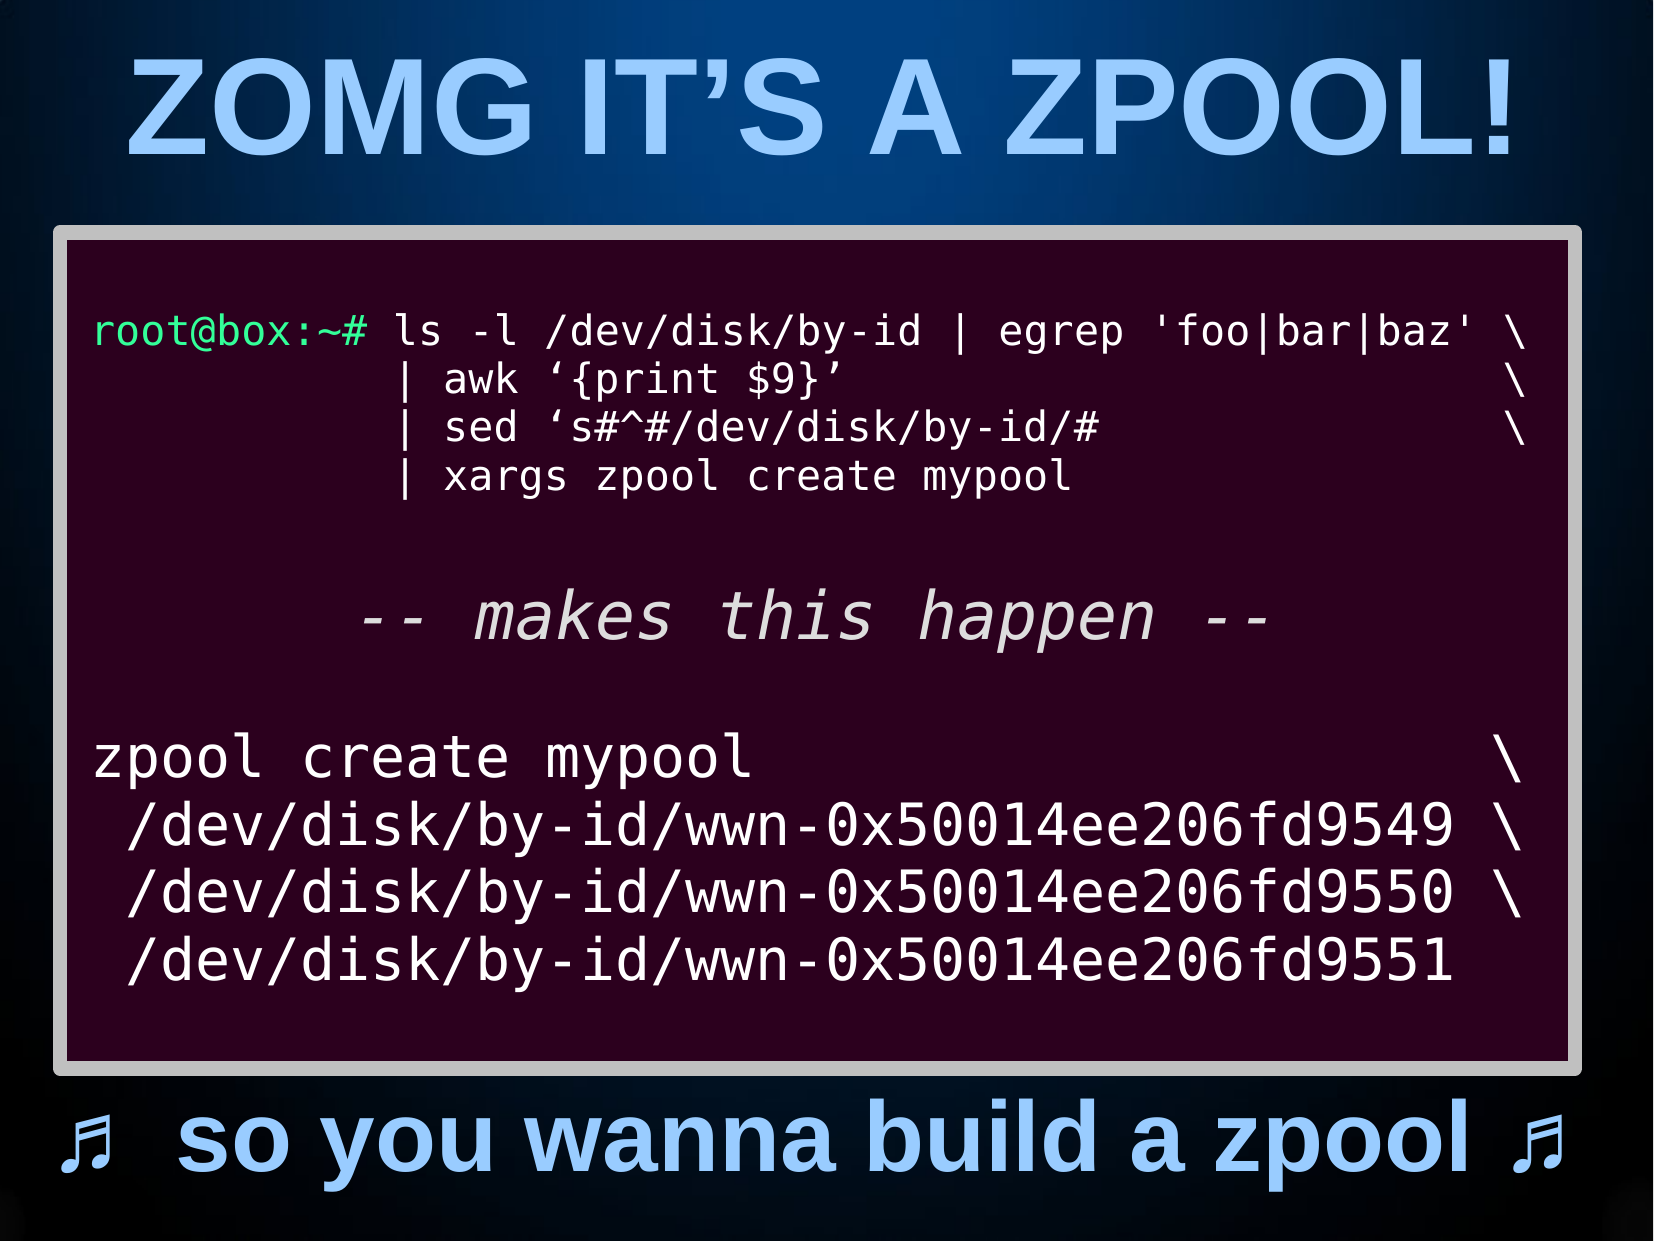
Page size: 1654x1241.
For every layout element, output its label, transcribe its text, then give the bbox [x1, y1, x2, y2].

picture [0, 0, 1654, 1241]
title ♬ so you wanna build a zpool ♬ [0, 1033, 1651, 1241]
title ZOMG IT’S A ZPOOL! [0, 2, 1651, 211]
list root@box:~# ls -l /dev/disk/by-id | egrep 'foo|bar|baz' \ | awk ‘{print $9}’ \ | sed ‘s#^#/dev/disk/by-id/# \ | xargs zpool create mypool -- makes this happen -- zpool create mypool \ /dev/disk/by-id/wwn-0x50014ee206fd9549 \ /dev/disk/by-id/wwn-0x50014ee206fd9550 \ /dev/disk/by-id/wwn-0x50014ee206fd9551 [60, 232, 1576, 1069]
